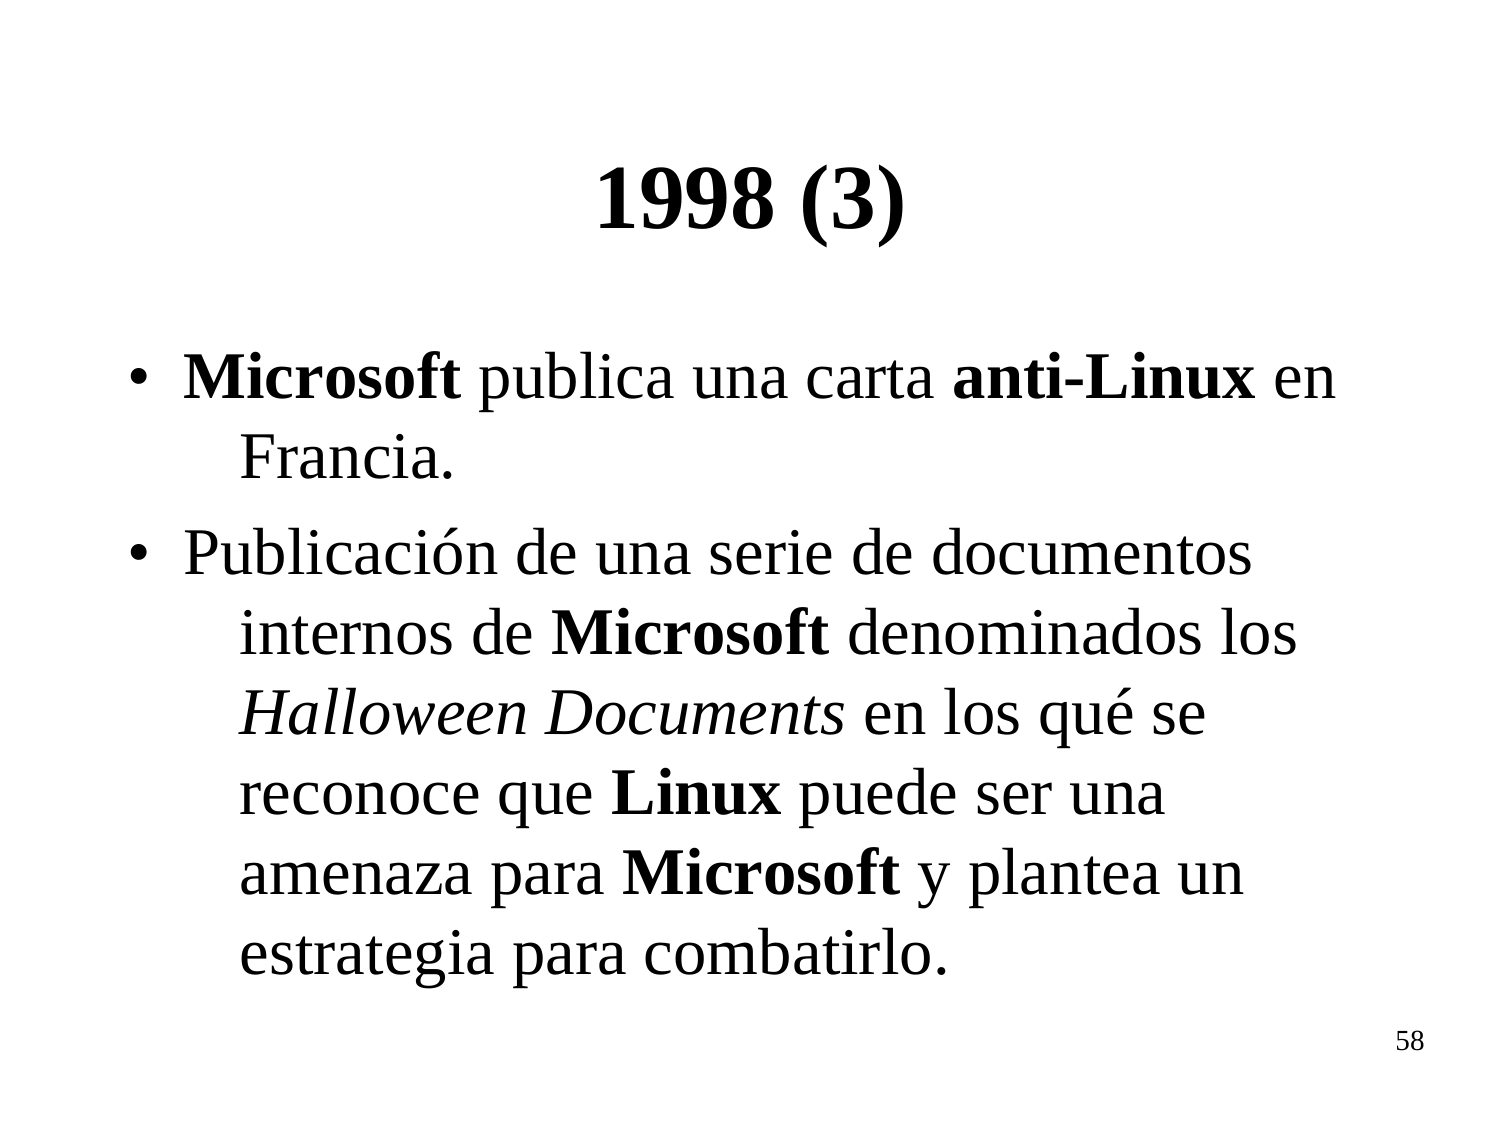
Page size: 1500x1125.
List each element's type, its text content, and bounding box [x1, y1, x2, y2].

title 1998 (3) [112, 99, 1388, 288]
list Microsoft publica una carta anti-Linux en Francia. Publicación de una serie de documentos internos de Microsoft denominados los Halloween Documents en los qué se reconoce que Linux puede ser una amenaza para Microsoft y plantea un estrategia para combatirlo. [112, 324, 1388, 1000]
